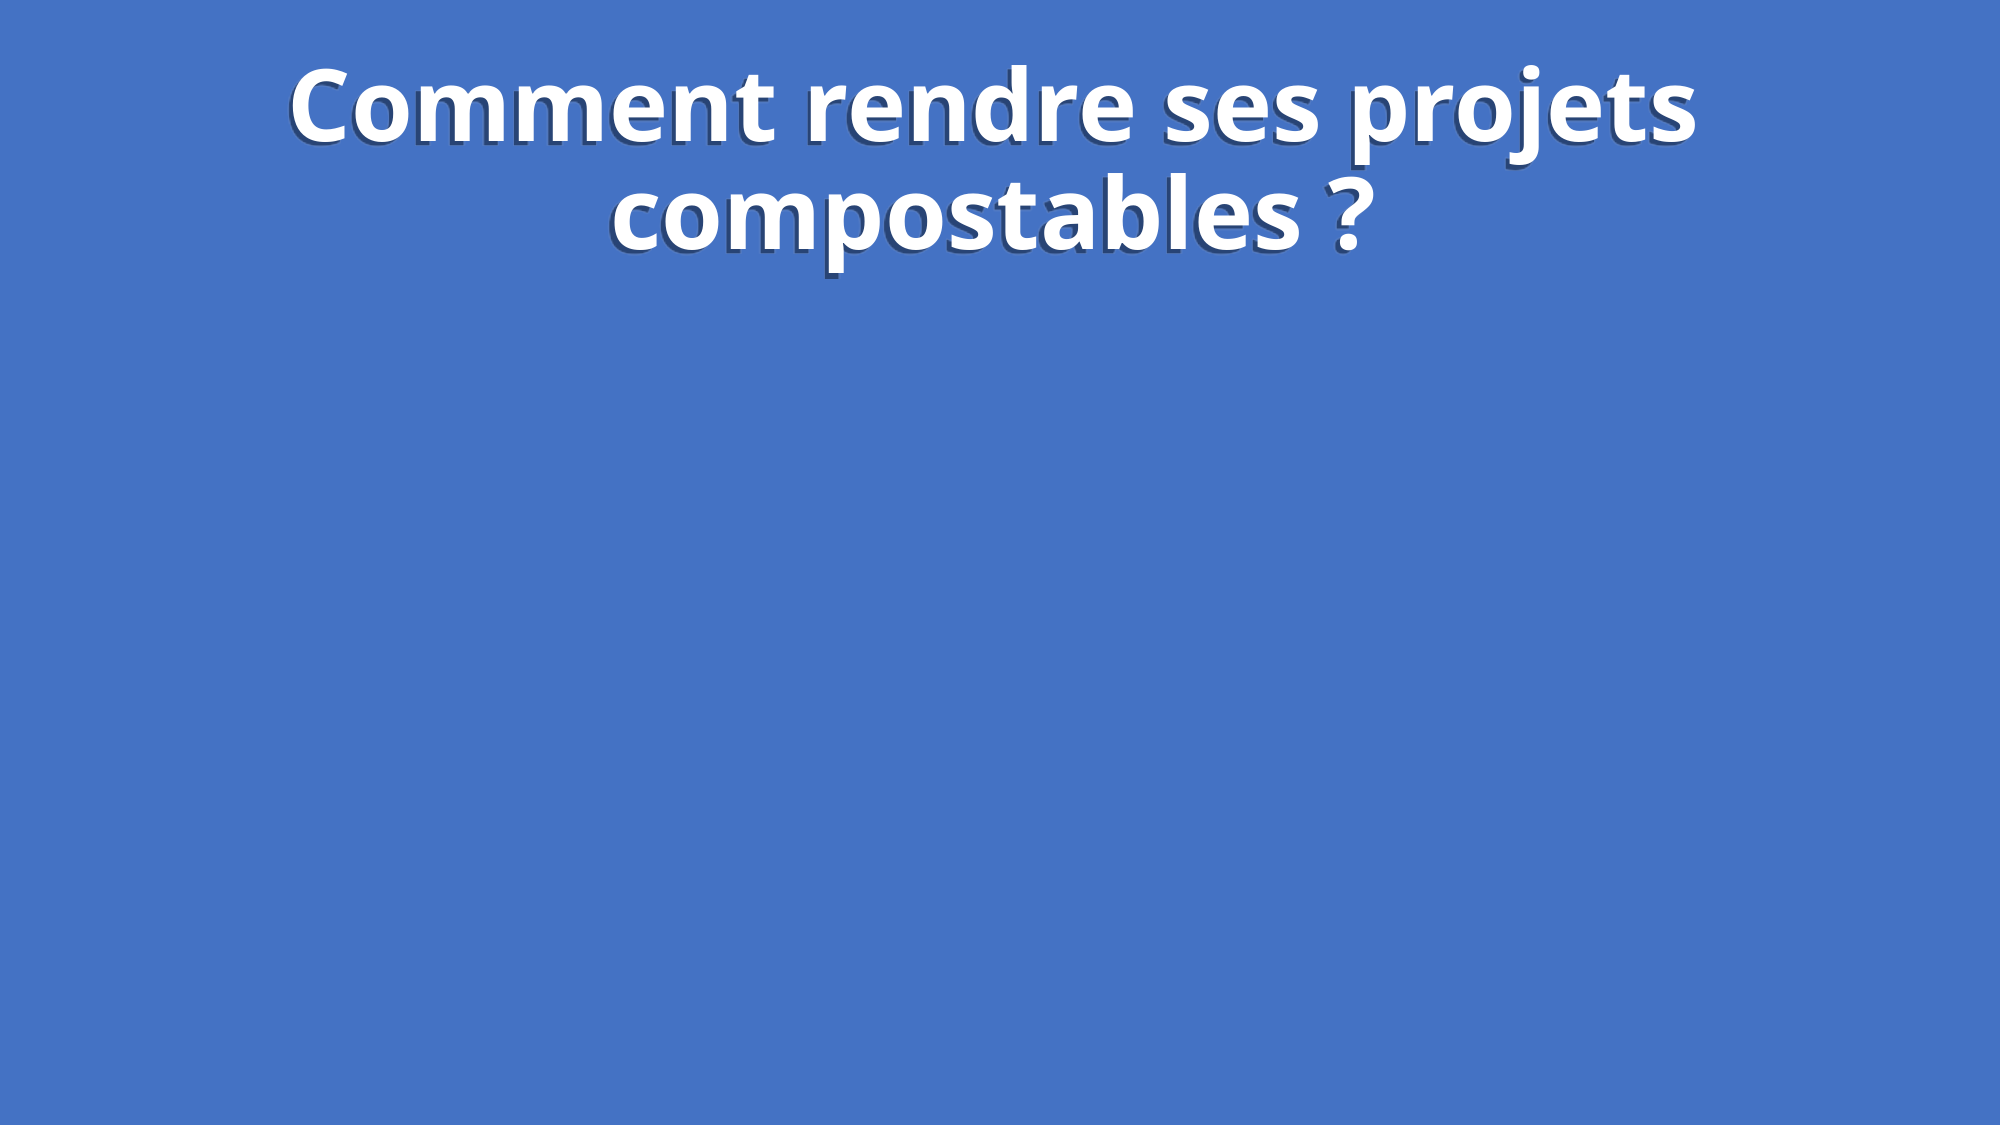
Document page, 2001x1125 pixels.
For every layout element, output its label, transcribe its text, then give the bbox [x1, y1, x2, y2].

title Comment rendre ses projets compostables ? [77, 47, 1911, 266]
